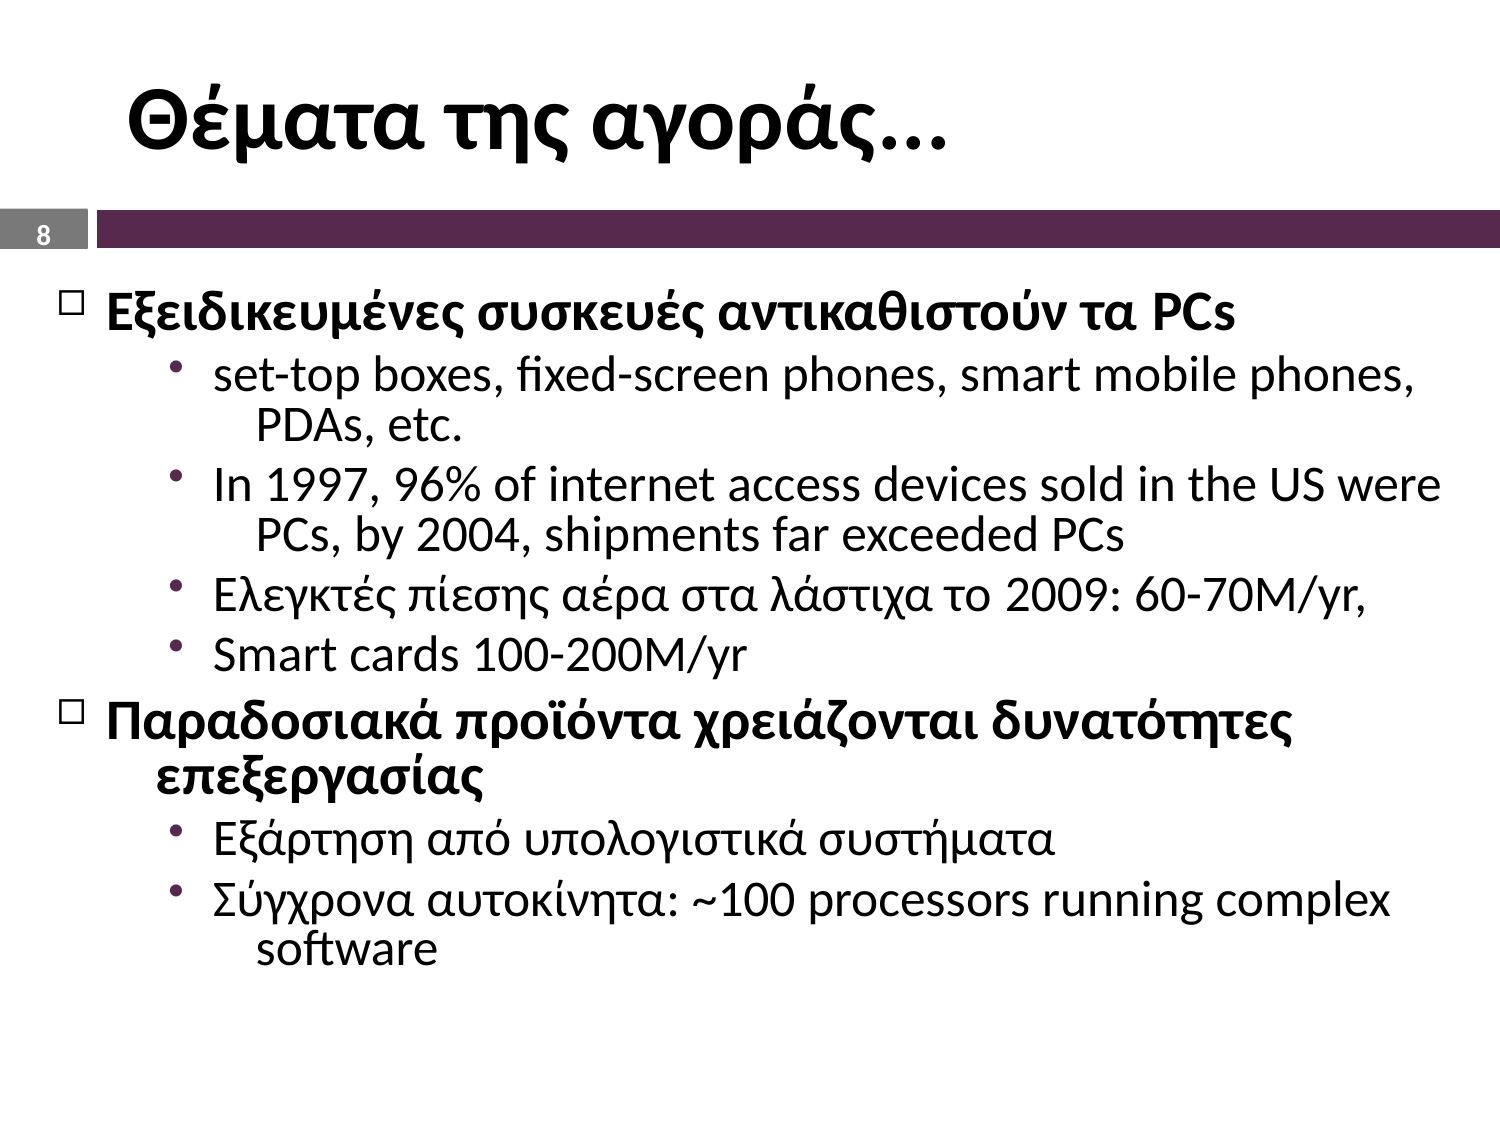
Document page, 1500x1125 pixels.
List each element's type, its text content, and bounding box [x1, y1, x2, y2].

list Εξειδικευμένες συσκευές αντικαθιστούν τα PCs set-top boxes, fixed-screen phones, smart mobile phones, PDAs, etc. In 1997, 96% of internet access devices sold in the US were PCs, by 2004, shipments far exceeded PCs Ελεγκτές πίεσης αέρα στα λάστιχα το 2009: 60-70M/yr, Smart cards 100-200M/yr Παραδοσιακά προϊόντα χρειάζονται δυνατότητες επεξεργασίας Εξάρτηση από υπολογιστικά συστήματα Σύγχρονα αυτοκίνητα: ~100 processors running complex software [41, 278, 1471, 988]
title Θέματα της αγοράς... [112, 19, 1438, 207]
text_box [0, 208, 88, 249]
